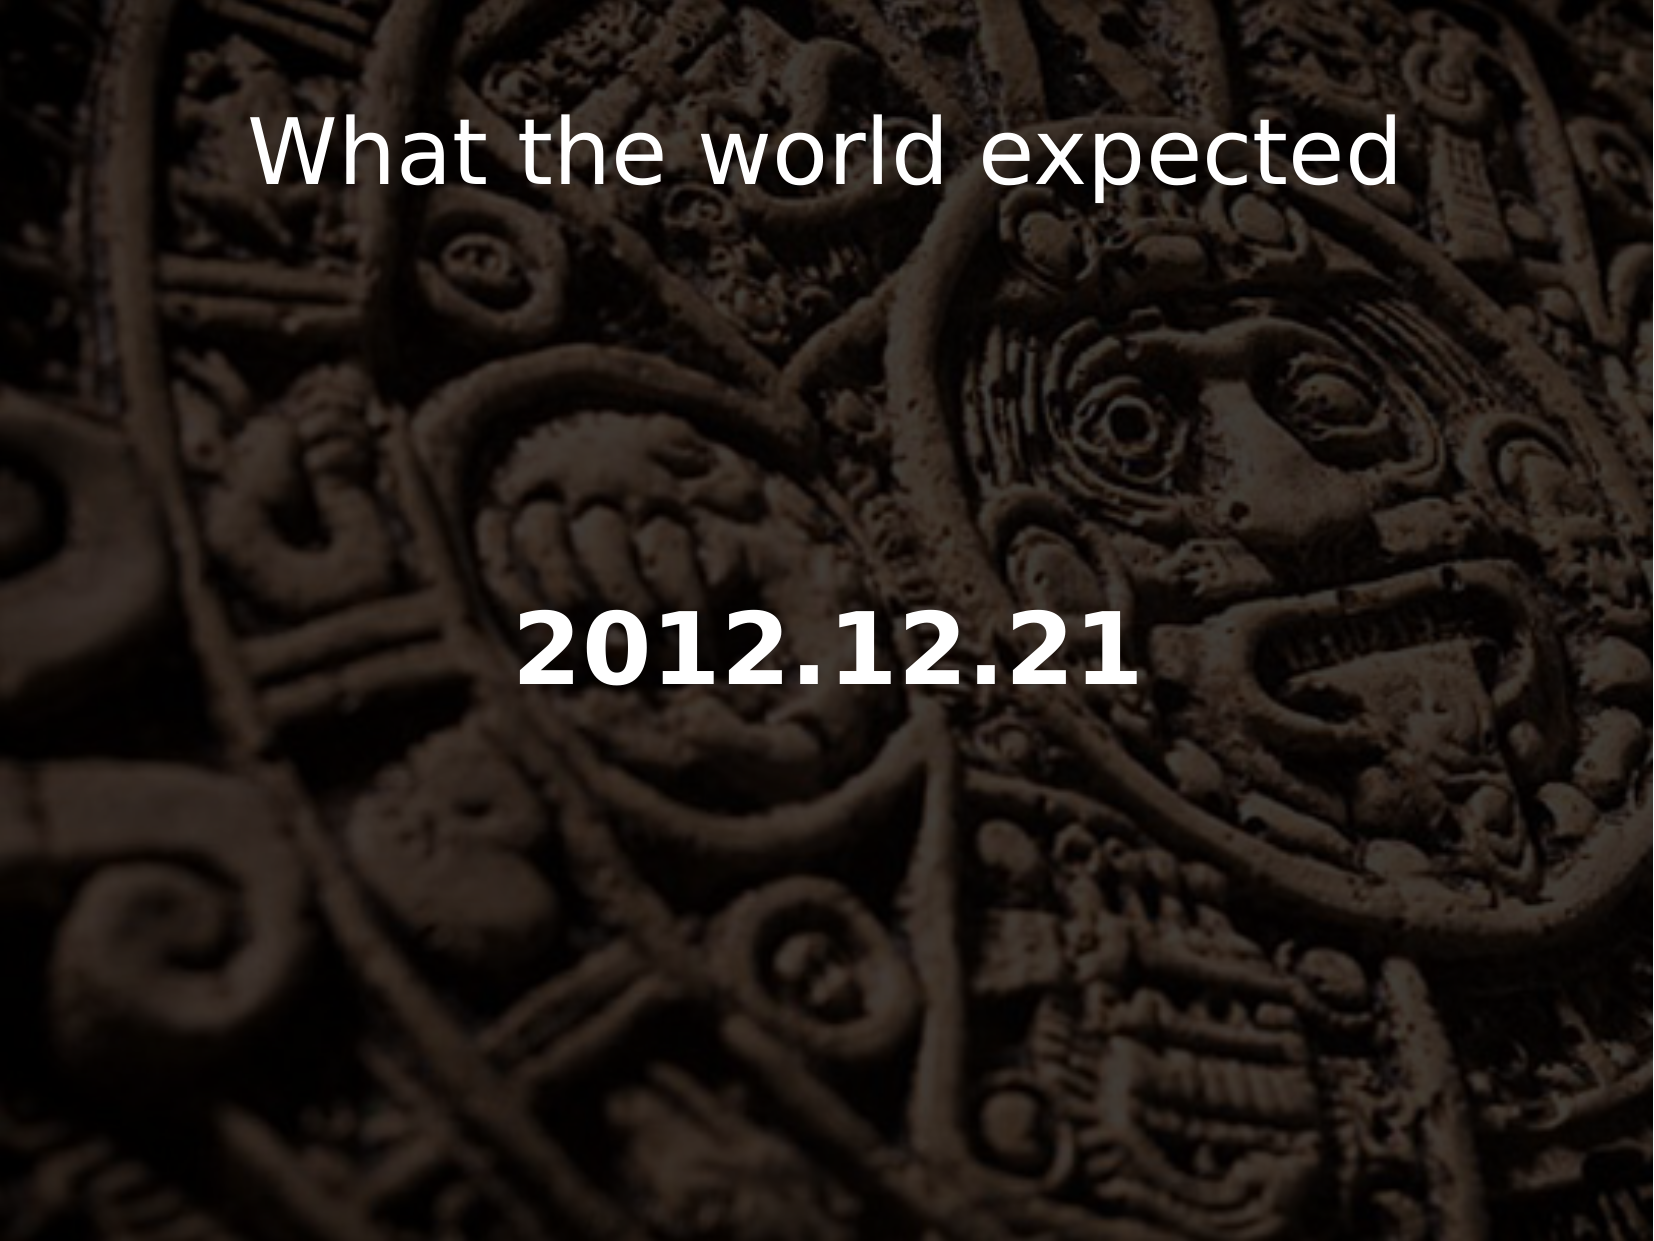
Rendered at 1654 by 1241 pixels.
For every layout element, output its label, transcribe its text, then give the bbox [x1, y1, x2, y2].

subtitle 2012.12.21 [82, 290, 1576, 1010]
text_box [0, 0, 1653, 1241]
title What the world expected [82, 49, 1571, 257]
